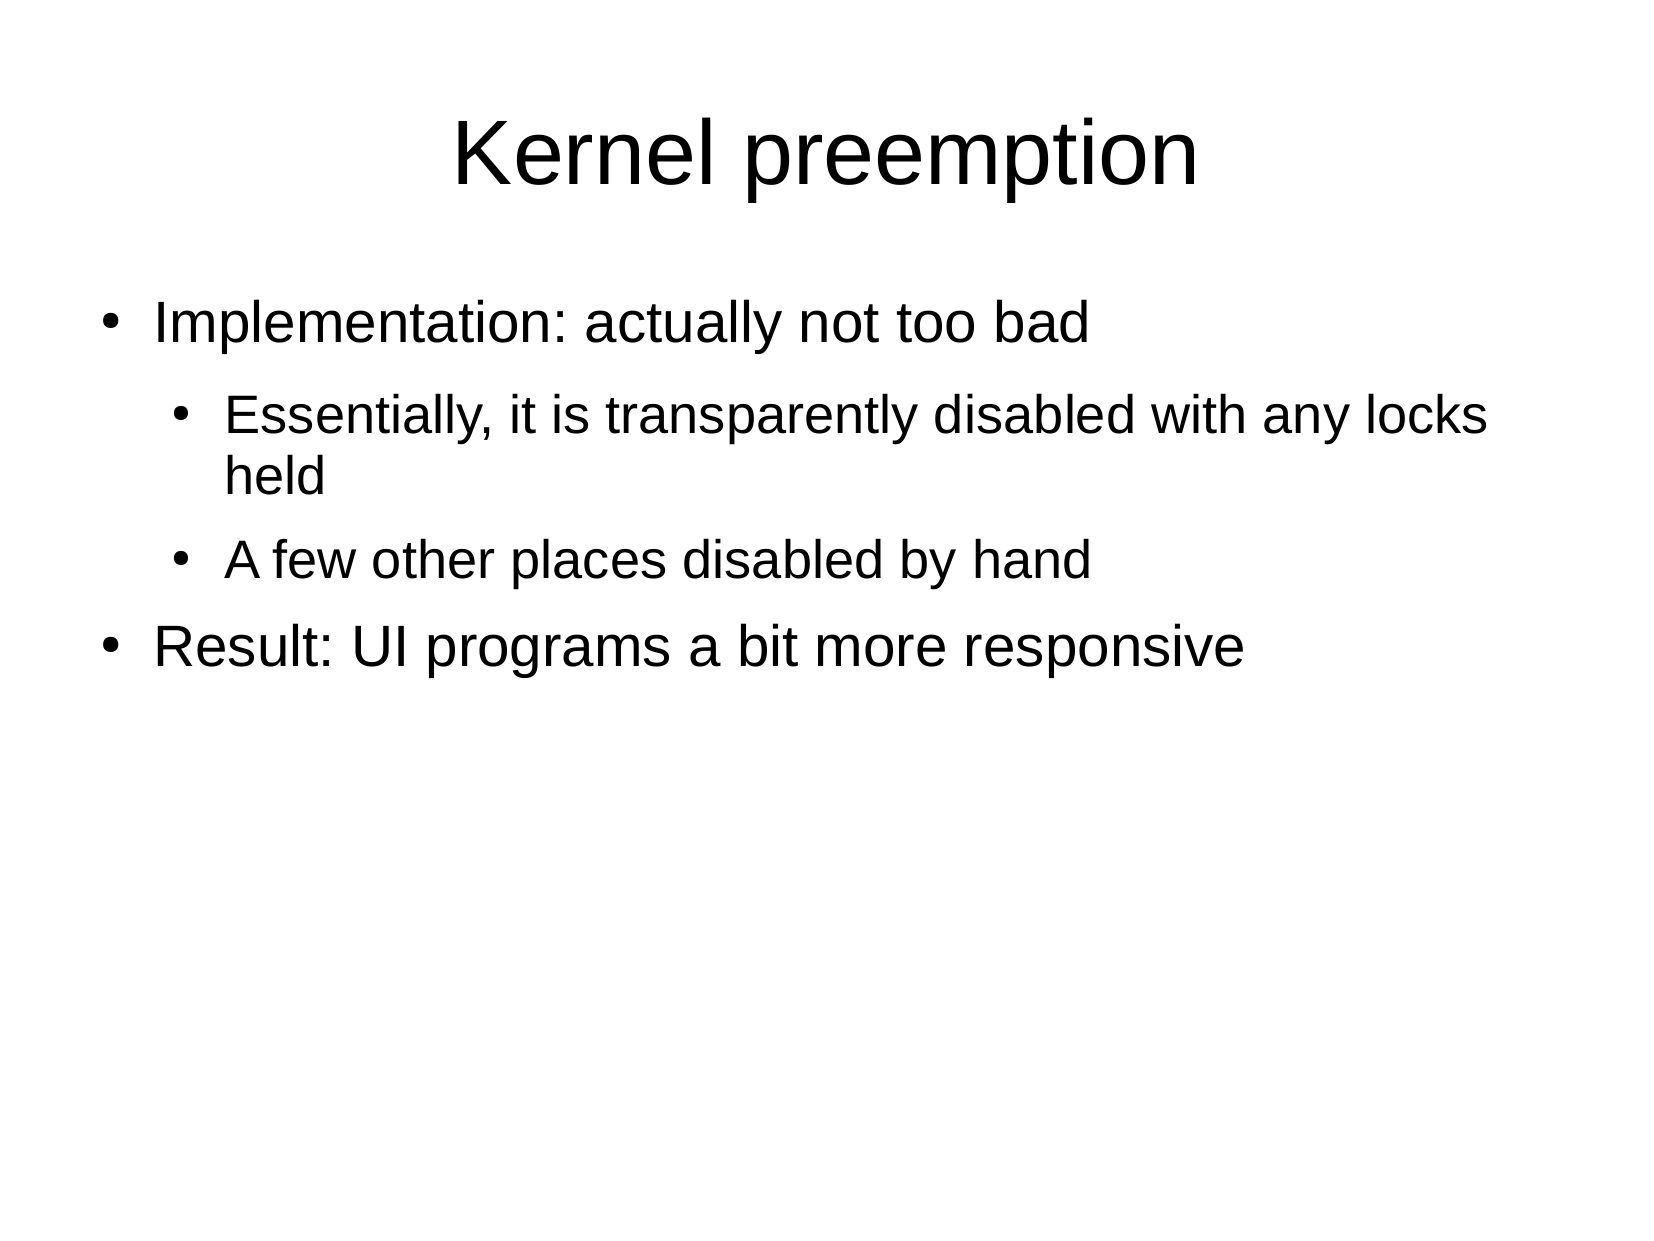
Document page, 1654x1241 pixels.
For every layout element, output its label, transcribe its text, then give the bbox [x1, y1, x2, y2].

title Kernel preemption [82, 49, 1571, 257]
list Implementation: actually not too bad Essentially, it is transparently disabled with any locks held A few other places disabled by hand Result: UI programs a bit more responsive [82, 290, 1571, 1010]
